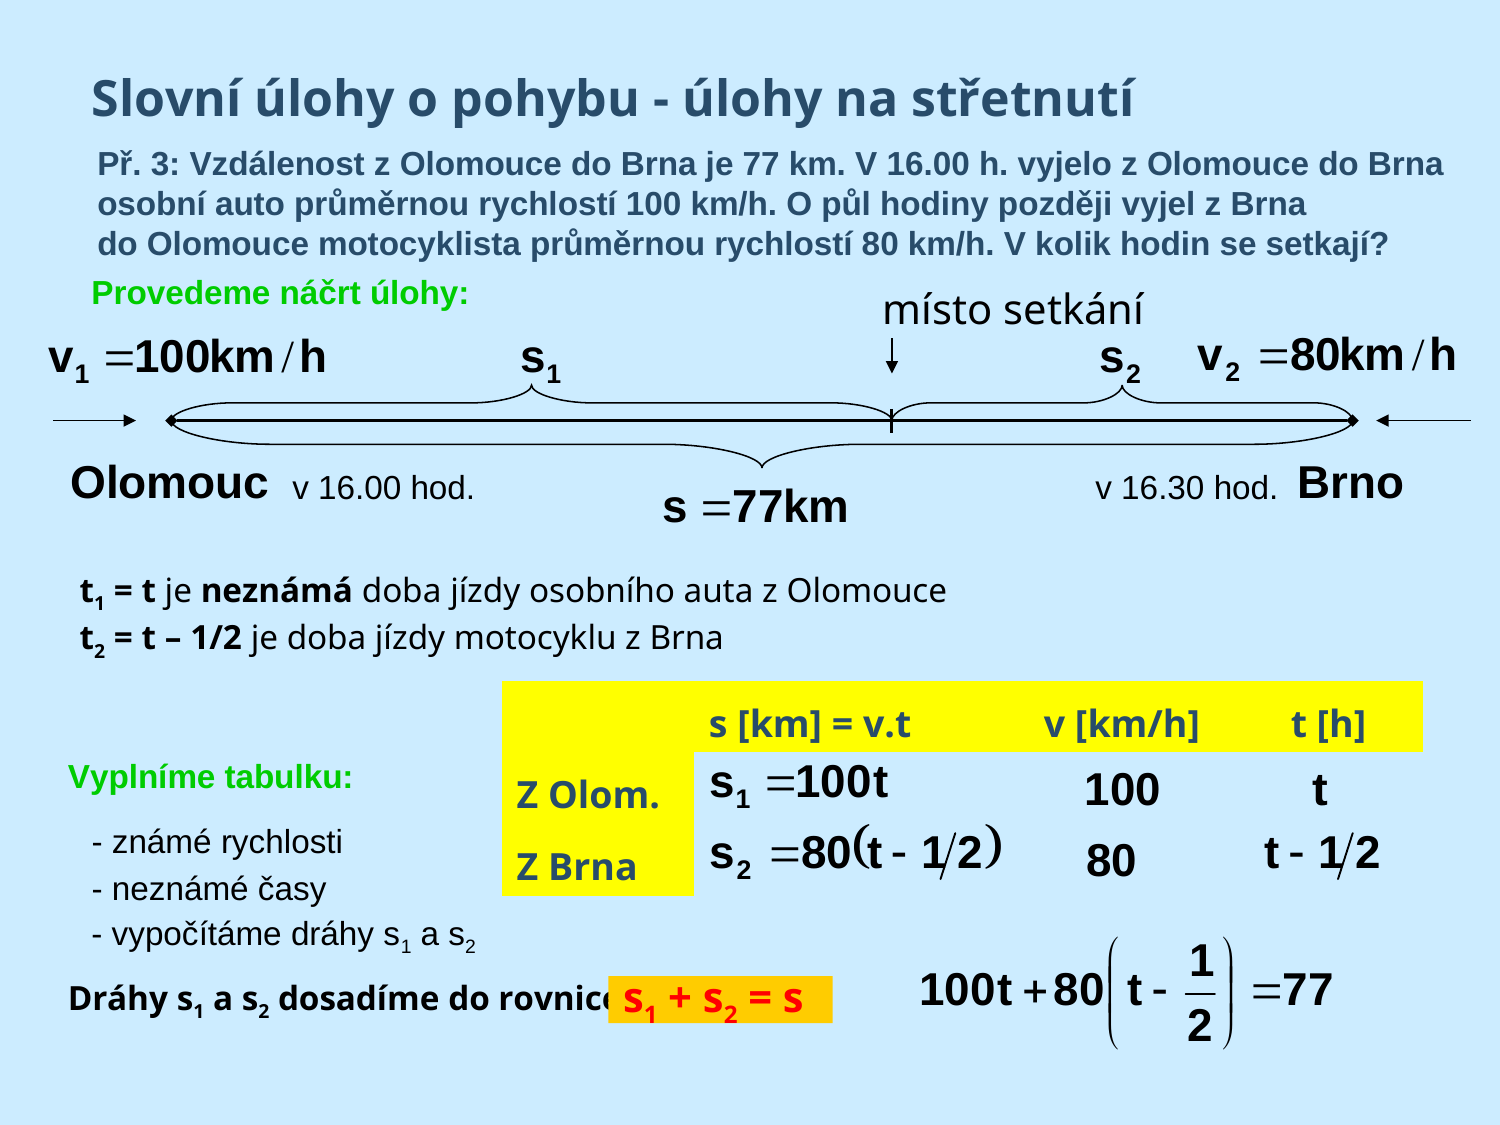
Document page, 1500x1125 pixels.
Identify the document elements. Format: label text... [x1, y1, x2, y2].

text_box t2 = t – 1/2 je doba jízdy motocyklu z Brna [64, 609, 1105, 669]
chart [41, 326, 335, 392]
text_box Dráhy s1 a s2 dosadíme do rovnice [53, 964, 597, 1035]
text_box - známé rychlosti [76, 810, 443, 857]
table_cell [694, 824, 1010, 896]
chart [64, 456, 277, 510]
chart [1305, 763, 1337, 817]
chart [513, 326, 568, 392]
table_cell [1010, 824, 1234, 896]
text_box s1 + s2 = s [608, 976, 833, 1024]
chart [1092, 338, 1150, 392]
table_header v [km/h] [1010, 681, 1234, 752]
chart [1080, 763, 1169, 817]
text_box v 16.30 hod. [1080, 456, 1294, 516]
text_box Př. 3: Vzdálenost z Olomouce do Brna je 77 km. V 16.00 h. vyjelo z Olomouce do Brna osobní auto průměrnou rychlostí 100 km/h. O půl hodiny později vyjel z Brna do Olomouce motocyklista průměrnou rychlostí 80 km/h. V kolik hodin se setkají? [82, 137, 1424, 268]
chart [1257, 822, 1388, 888]
text_box místo setkání [868, 278, 1152, 338]
table_cell Z Olom. [502, 752, 694, 824]
table_header t [h] [1234, 681, 1423, 752]
chart [1080, 834, 1146, 888]
table_cell [1234, 824, 1423, 896]
table_header [502, 681, 694, 752]
chart [702, 822, 1005, 888]
table_cell [694, 752, 1010, 824]
table_cell [1234, 752, 1423, 824]
chart [1294, 456, 1412, 510]
chart [702, 751, 898, 817]
text_box Provedeme náčrt úlohy: [76, 255, 514, 327]
text_box v 16.00 hod. [277, 456, 491, 516]
text_box - neznámé časy [76, 857, 443, 904]
table_cell [1010, 752, 1234, 824]
table_cell Z Brna [502, 824, 694, 896]
text_box Vyplníme tabulku: [53, 739, 491, 811]
text_box Slovní úlohy o pohybu - úlohy na střetnutí [76, 42, 1424, 150]
chart [915, 928, 1343, 1059]
table_header s [km] = v.t [694, 681, 1010, 752]
chart [1190, 324, 1467, 390]
text_box - vypočítáme dráhy s1 a s2 [76, 904, 514, 964]
text_box t1 = t je neznámá doba jízdy osobního auta z Olomouce [64, 562, 1105, 609]
chart [655, 479, 858, 534]
